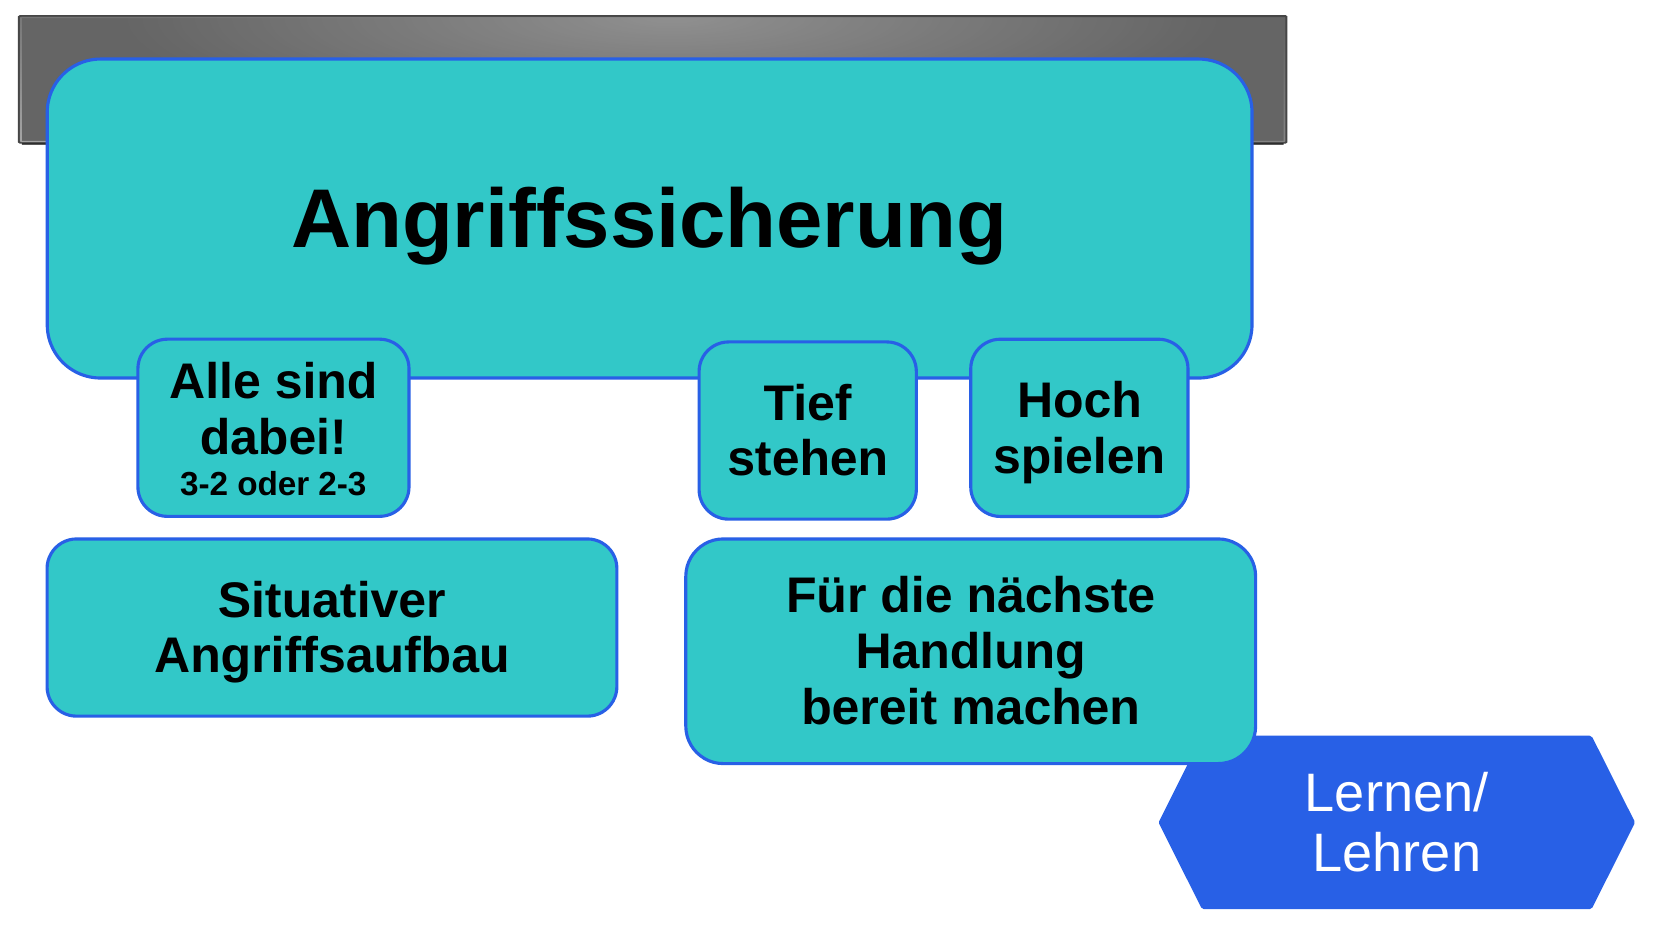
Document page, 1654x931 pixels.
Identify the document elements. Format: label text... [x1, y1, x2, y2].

text_box Situativer Angriffsaufbau [47, 538, 617, 717]
text_box Hoch spielen [970, 339, 1189, 517]
text_box Lernen/ Lehren [1162, 738, 1632, 907]
text_box Tief stehen [699, 341, 917, 520]
text_box Alle sind dabei! 3-2 oder 2-3 [137, 339, 410, 517]
text_box Für die nächste Handlung bereit machen [685, 538, 1256, 764]
text_box Angriffssicherung [47, 59, 1253, 379]
